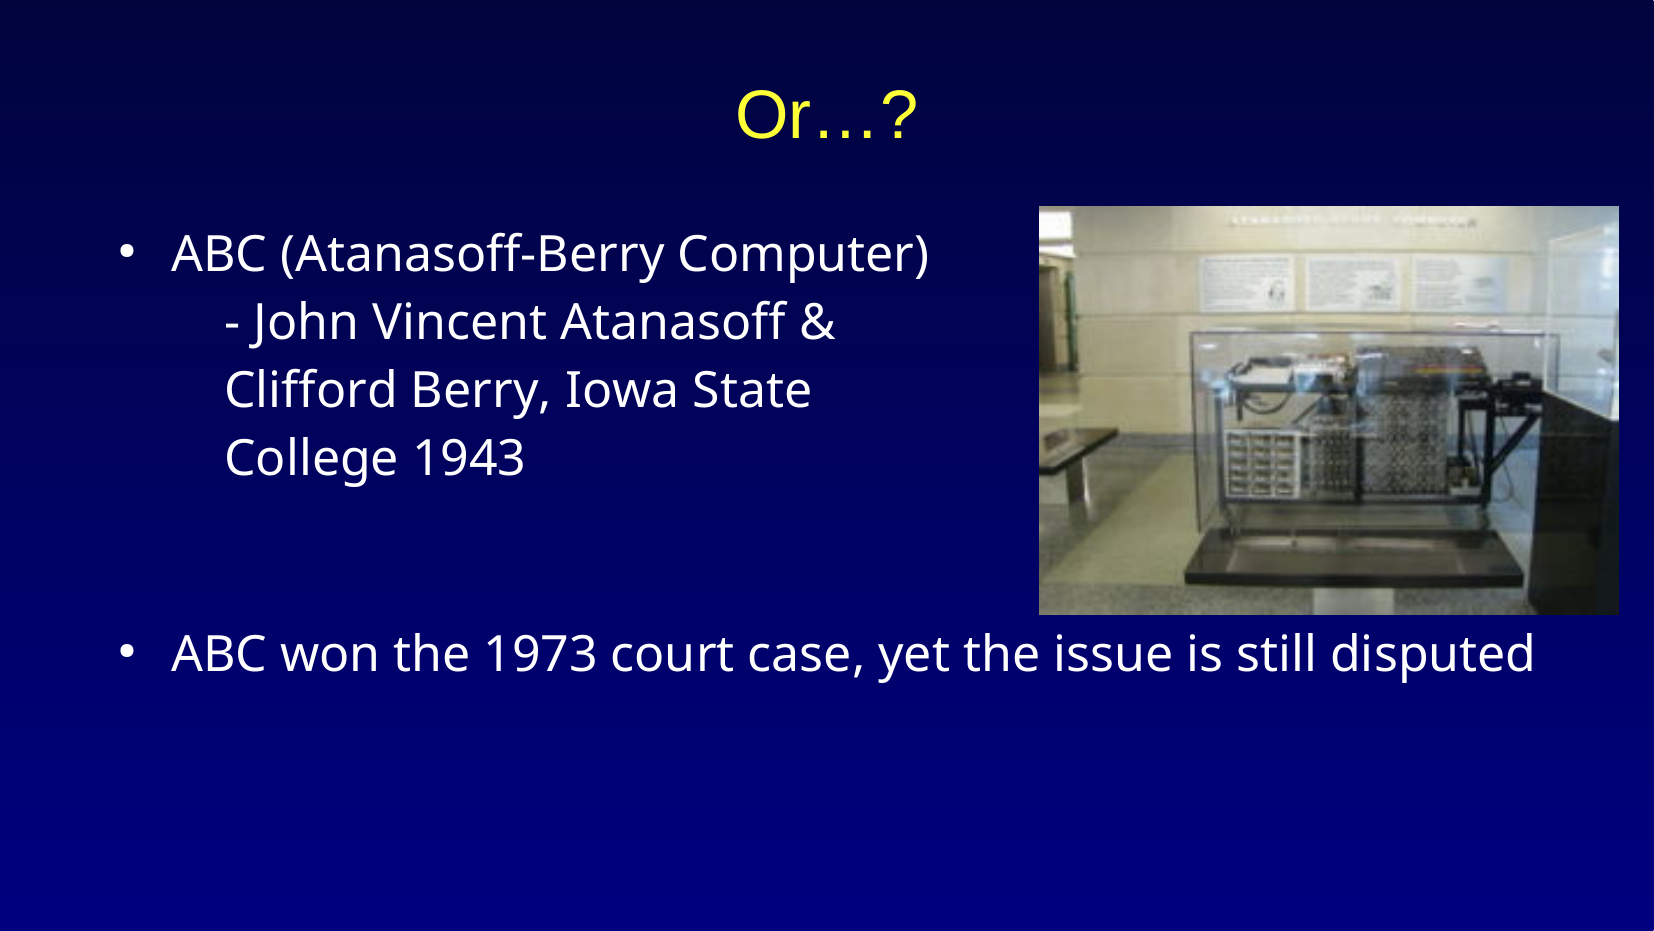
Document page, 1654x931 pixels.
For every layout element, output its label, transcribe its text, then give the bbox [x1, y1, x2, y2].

list ABC (Atanasoff-Berry Computer) - John Vincent Atanasoff & Clifford Berry, Iowa State College 1943 ABC won the 1973 court case, yet the issue is still disputed [82, 217, 1571, 758]
title Or…? [82, 37, 1571, 193]
picture [1039, 206, 1619, 615]
